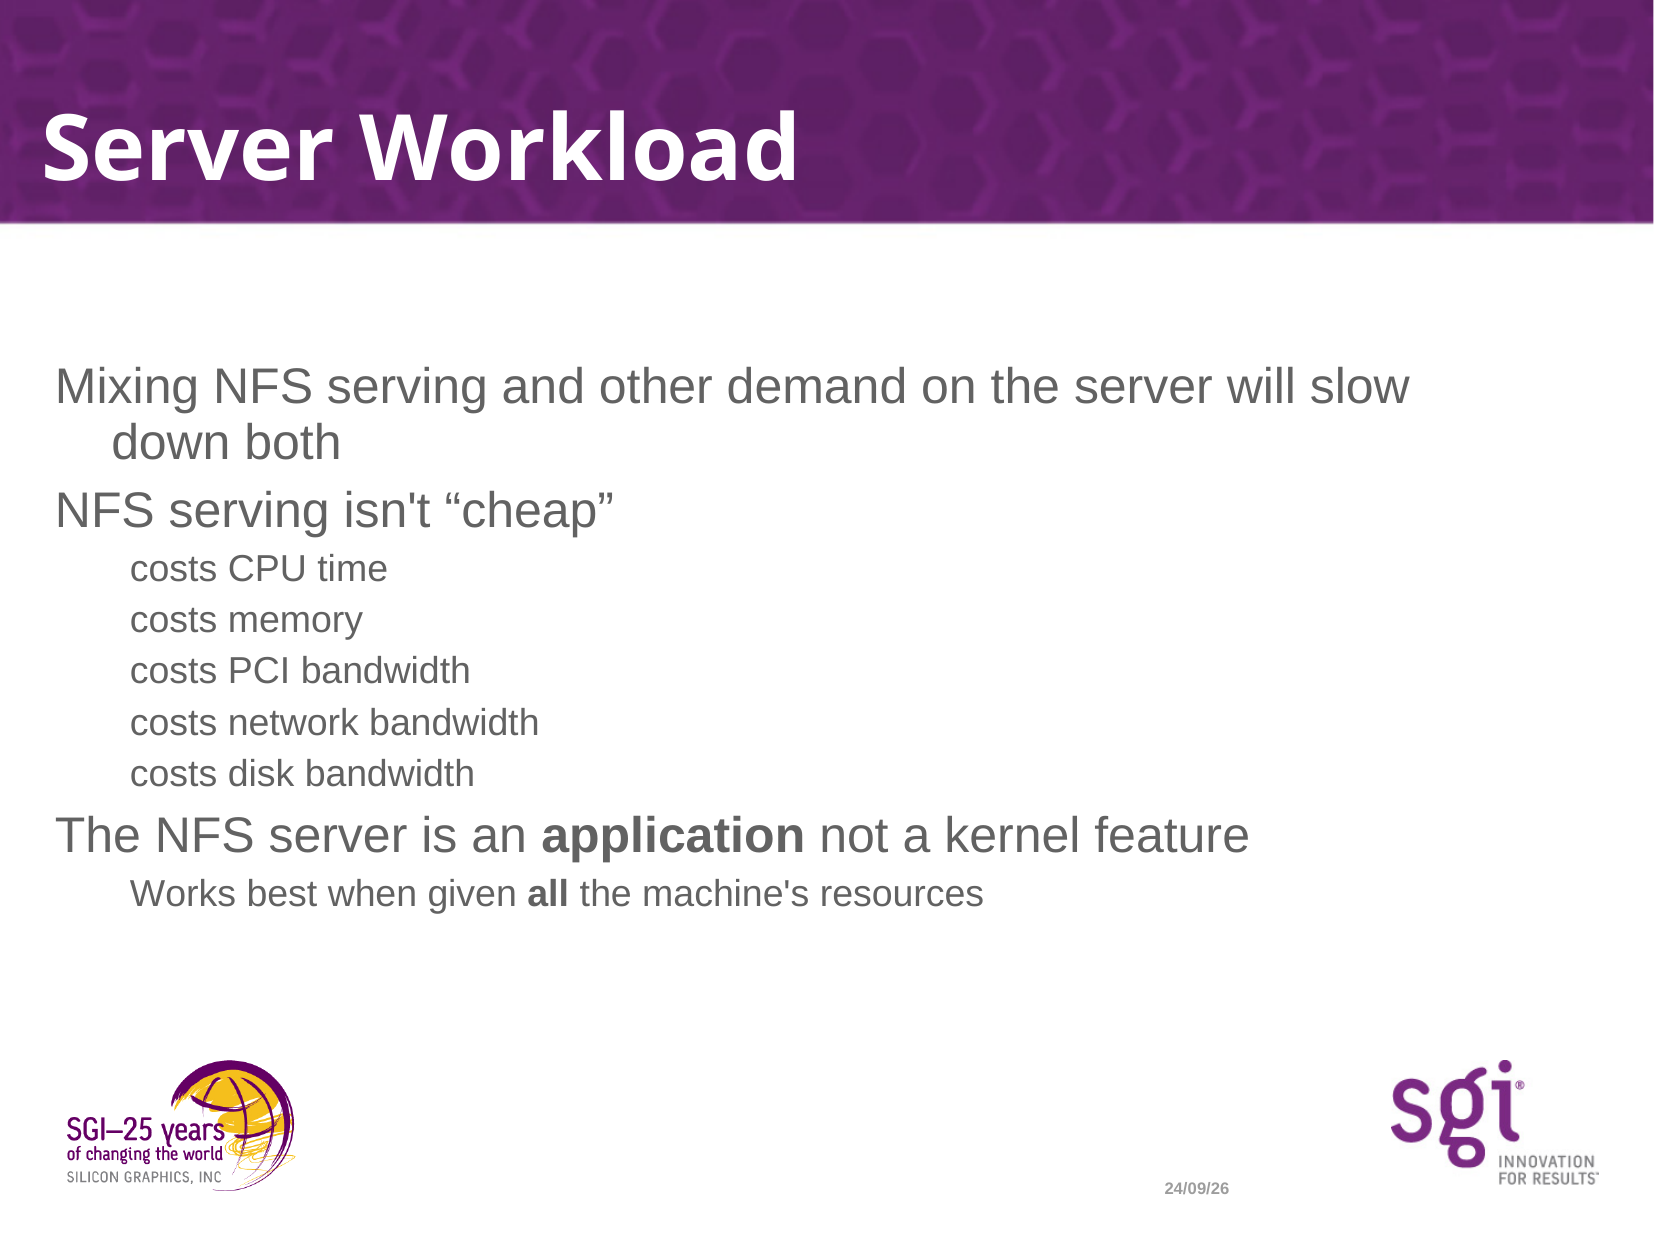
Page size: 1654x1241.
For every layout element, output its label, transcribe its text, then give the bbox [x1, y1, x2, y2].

title Server Workload [41, 48, 1447, 241]
picture [0, 0, 1654, 1194]
list Mixing NFS serving and other demand on the server will slow down both NFS serving isn't “cheap” costs CPU time costs memory costs PCI bandwidth costs network bandwidth costs disk bandwidth The NFS server is an application not a kernel feature Works best when given all the machine's resources [55, 358, 1461, 971]
